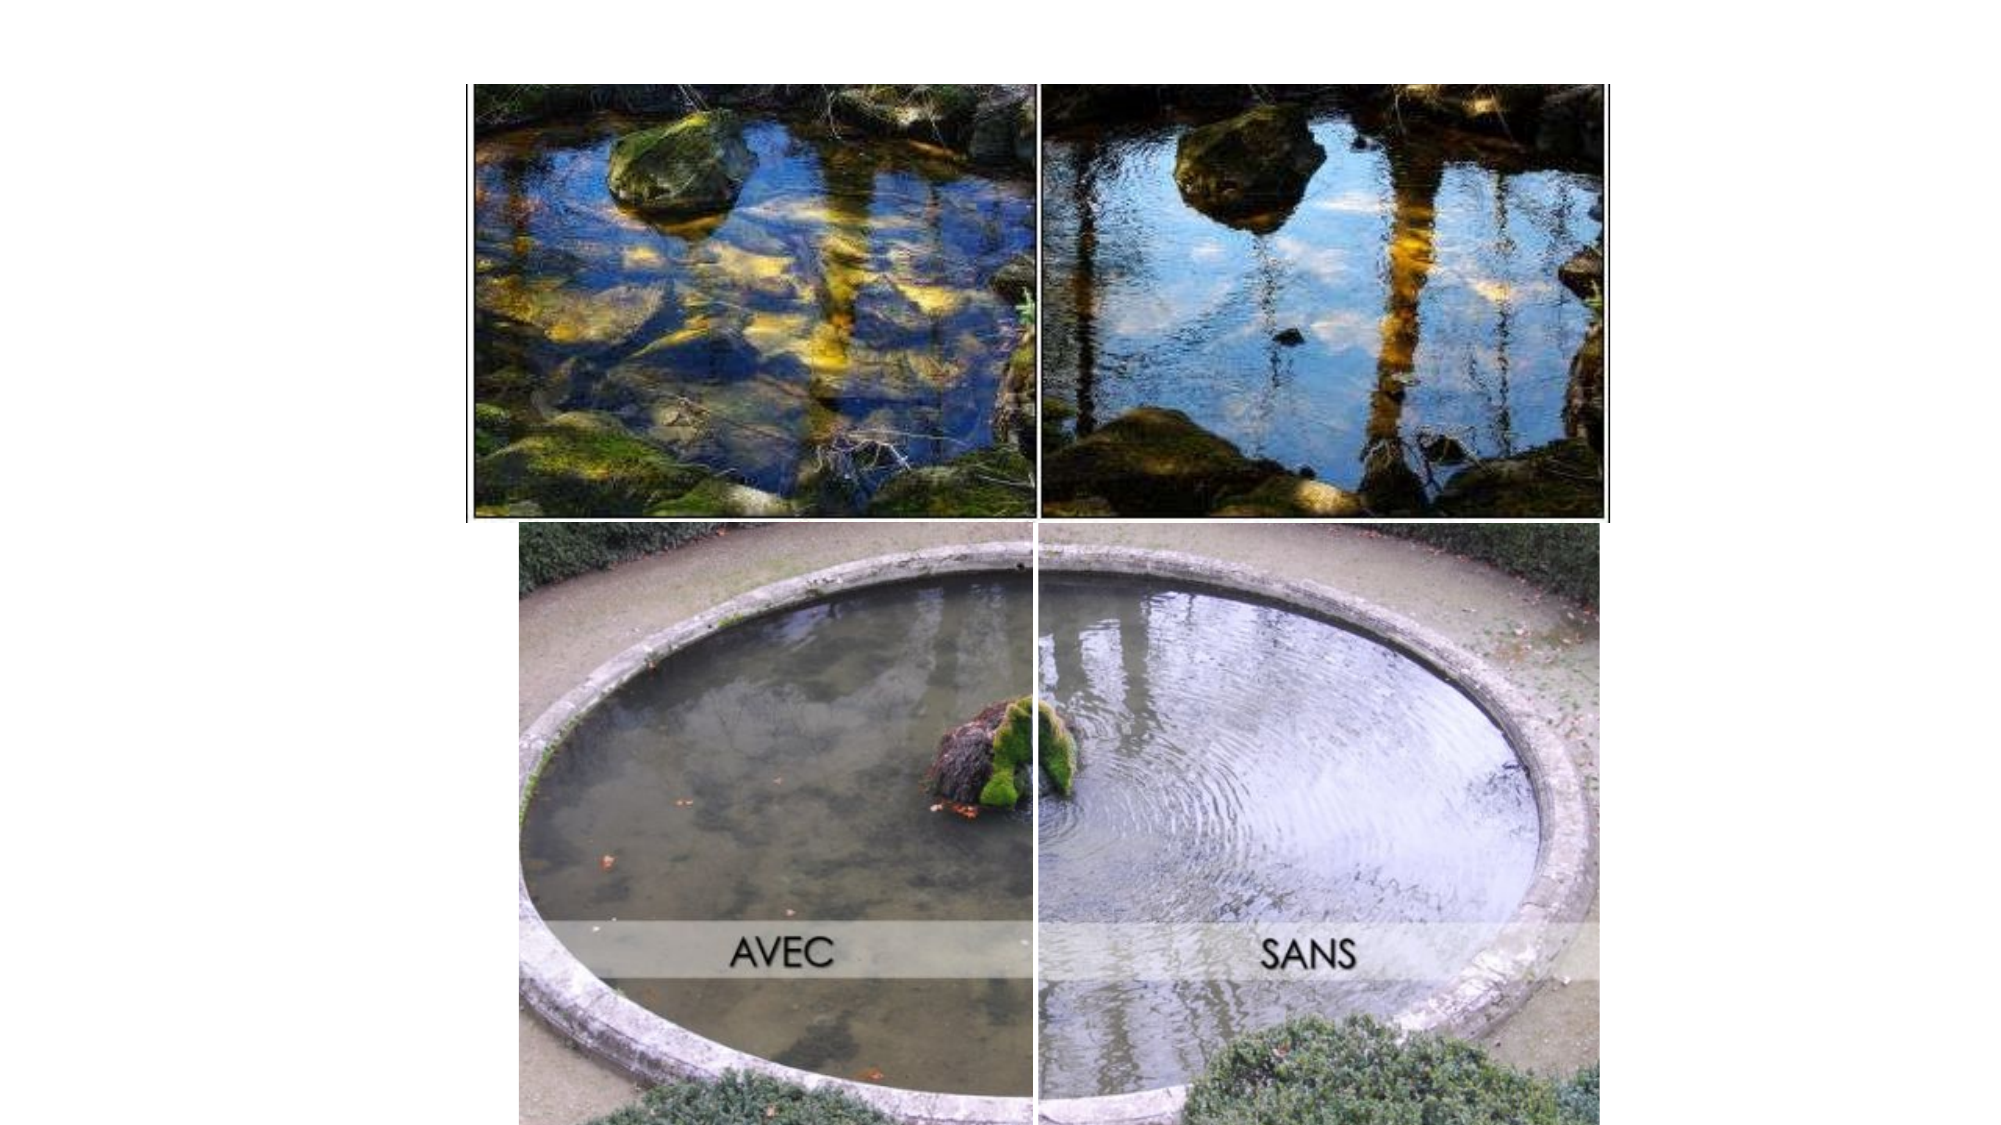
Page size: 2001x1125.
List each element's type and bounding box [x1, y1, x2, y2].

picture [466, 84, 1611, 1125]
